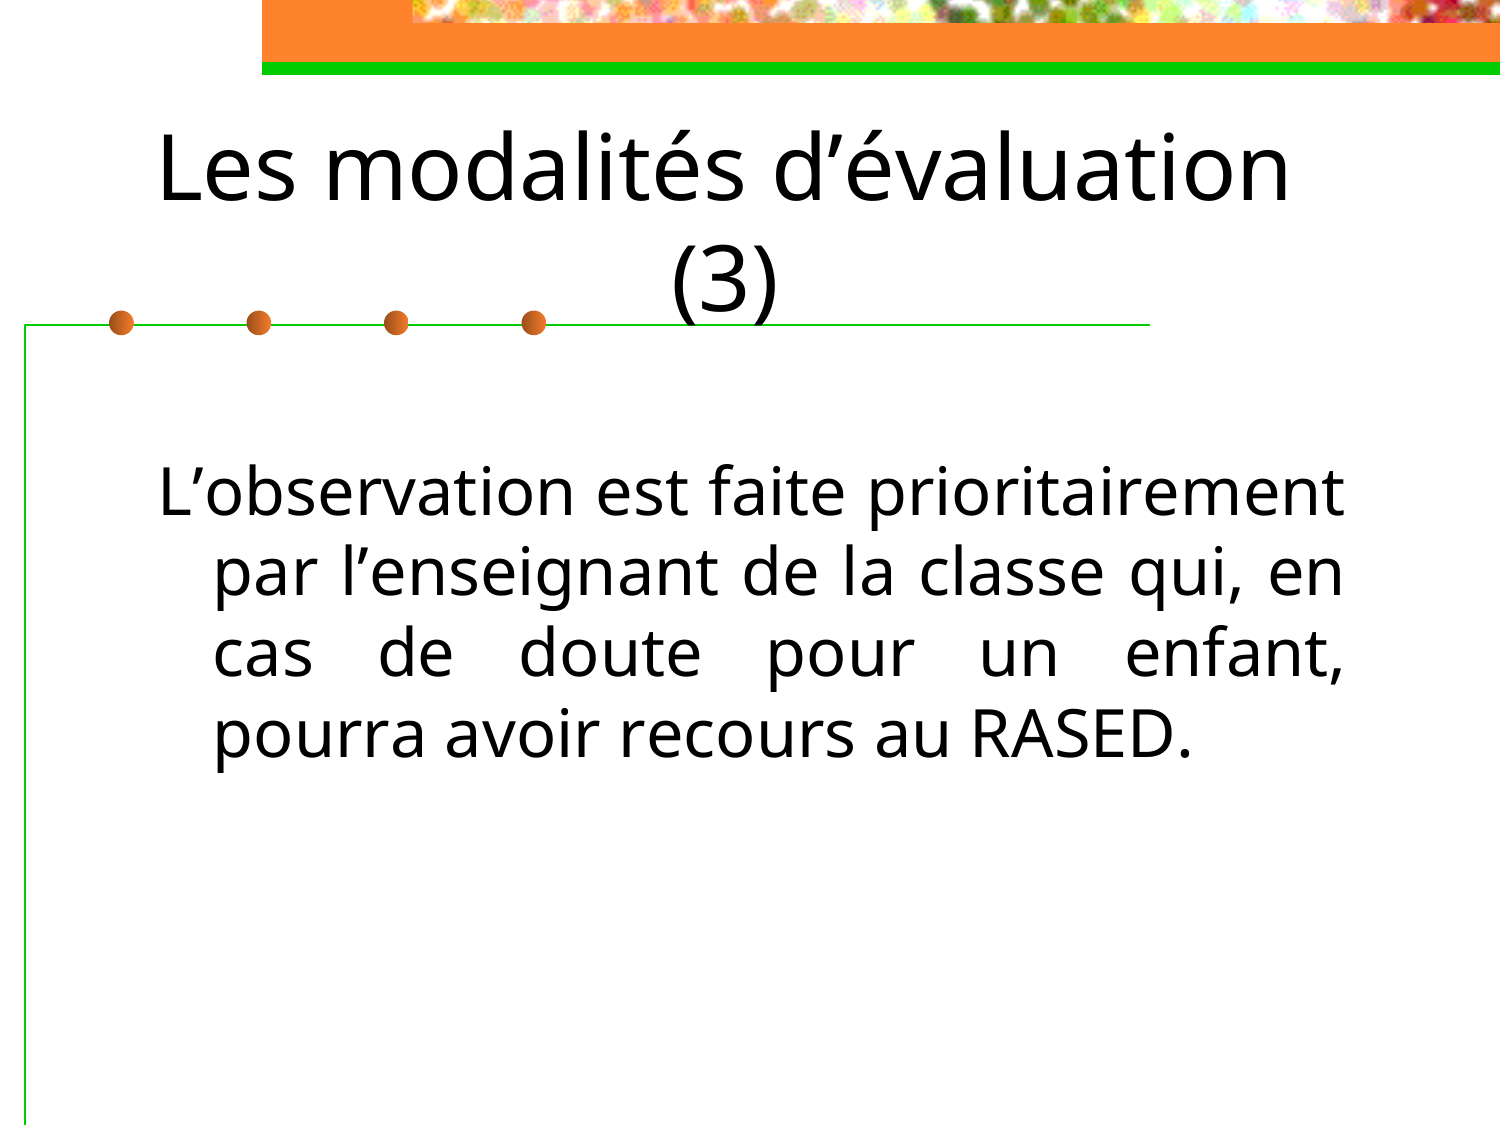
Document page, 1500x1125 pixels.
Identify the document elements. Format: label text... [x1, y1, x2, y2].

picture [412, 0, 1500, 23]
list L’observation est faite prioritairement par l’enseignant de la classe qui, en cas de doute pour un enfant, pourra avoir recours au RASED. [87, 350, 1363, 1114]
title Les modalités d’évaluation (3) [87, 99, 1363, 288]
